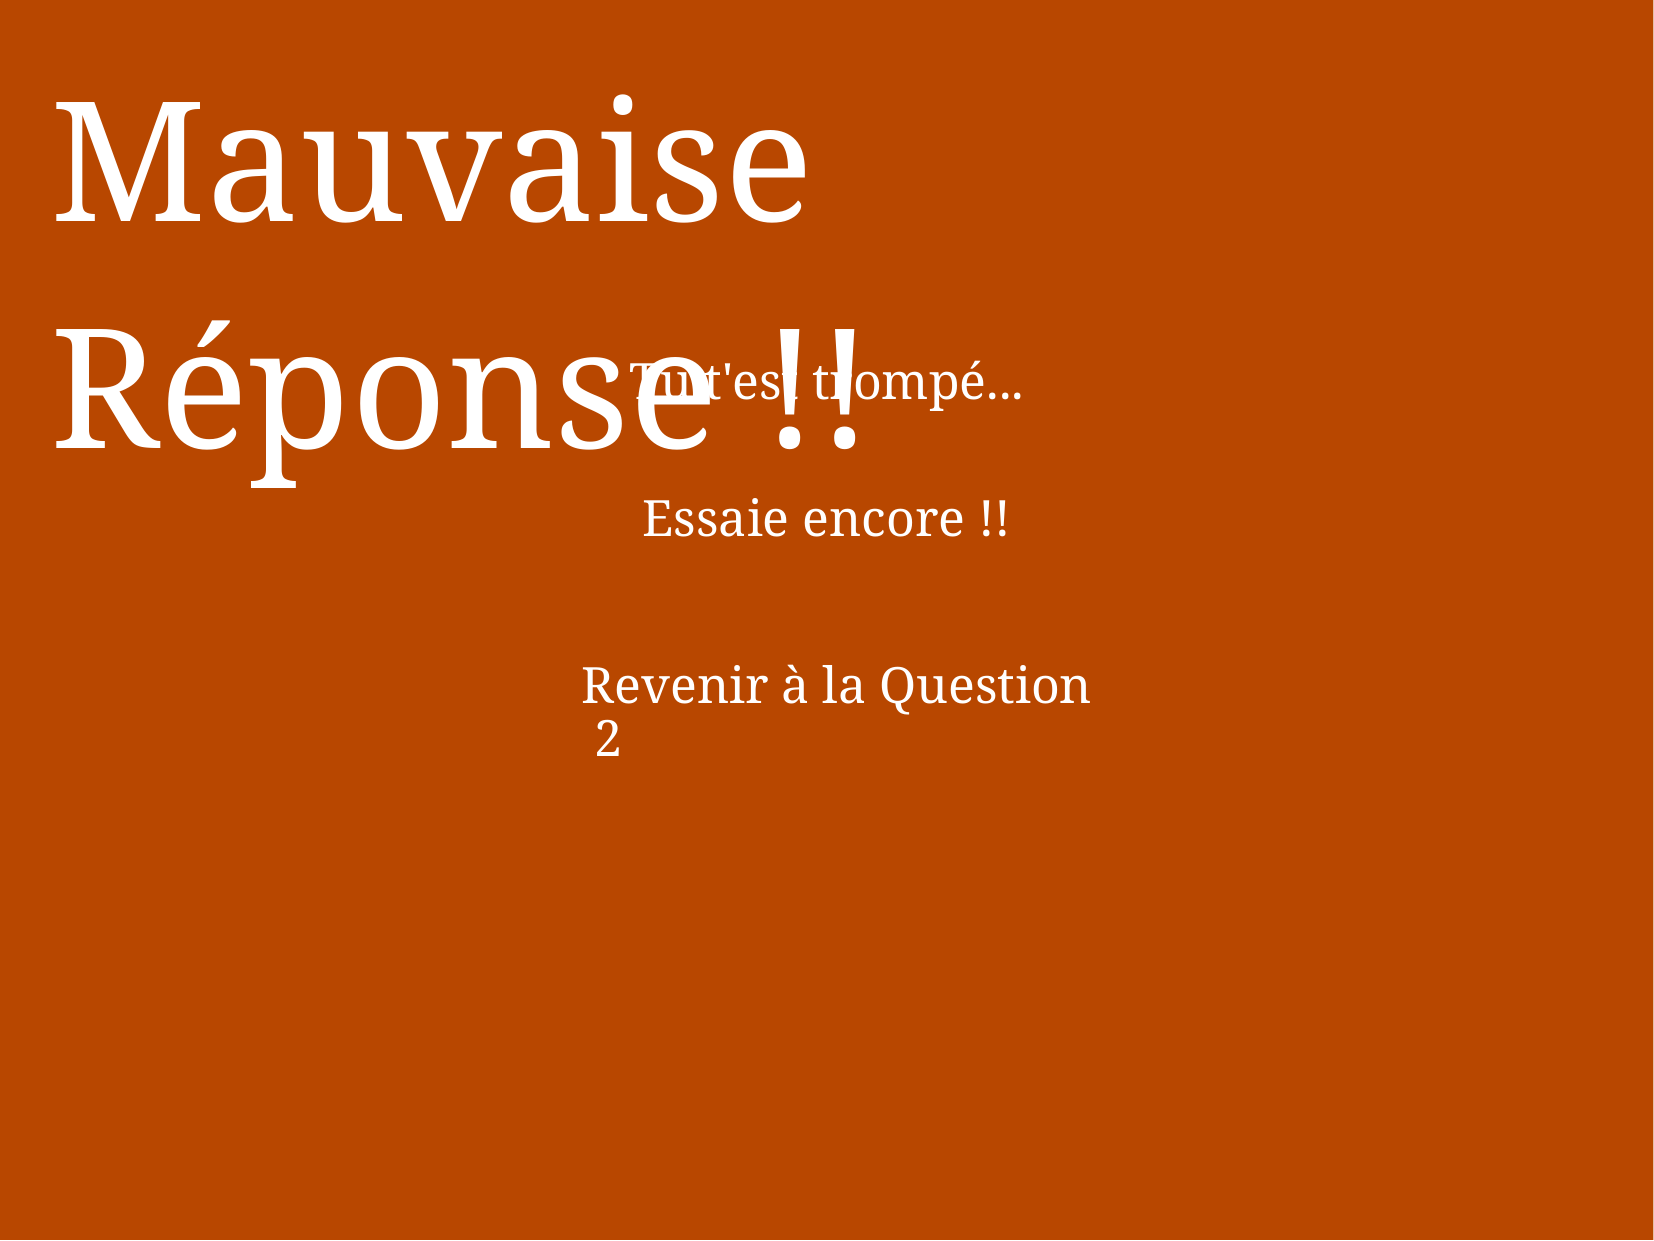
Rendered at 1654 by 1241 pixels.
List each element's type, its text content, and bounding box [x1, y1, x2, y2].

text_box Mauvaise Réponse !! [35, 35, 1595, 276]
text_box Revenir à la Question 2 [567, 642, 1111, 725]
text_box Tu t'est trompé... Essaie encore !! [342, 339, 1312, 556]
